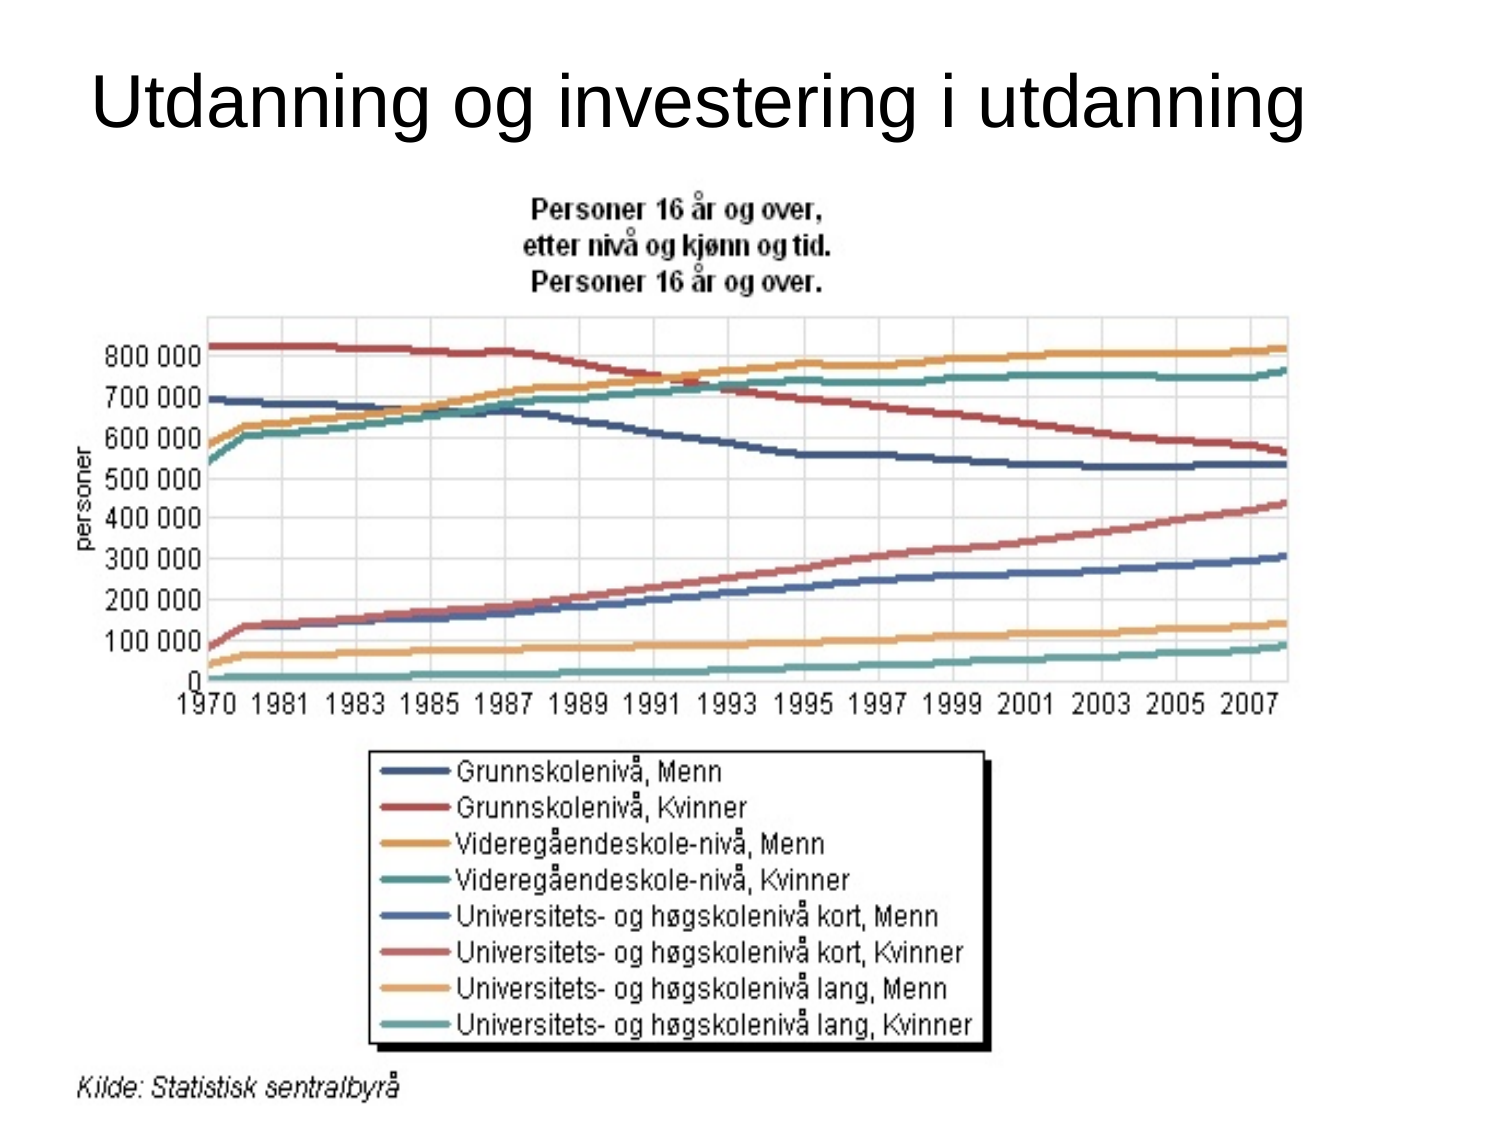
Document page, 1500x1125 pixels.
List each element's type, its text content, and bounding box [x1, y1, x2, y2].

title Utdanning og investering i utdanning [75, 45, 1426, 233]
picture [41, 160, 1353, 1125]
